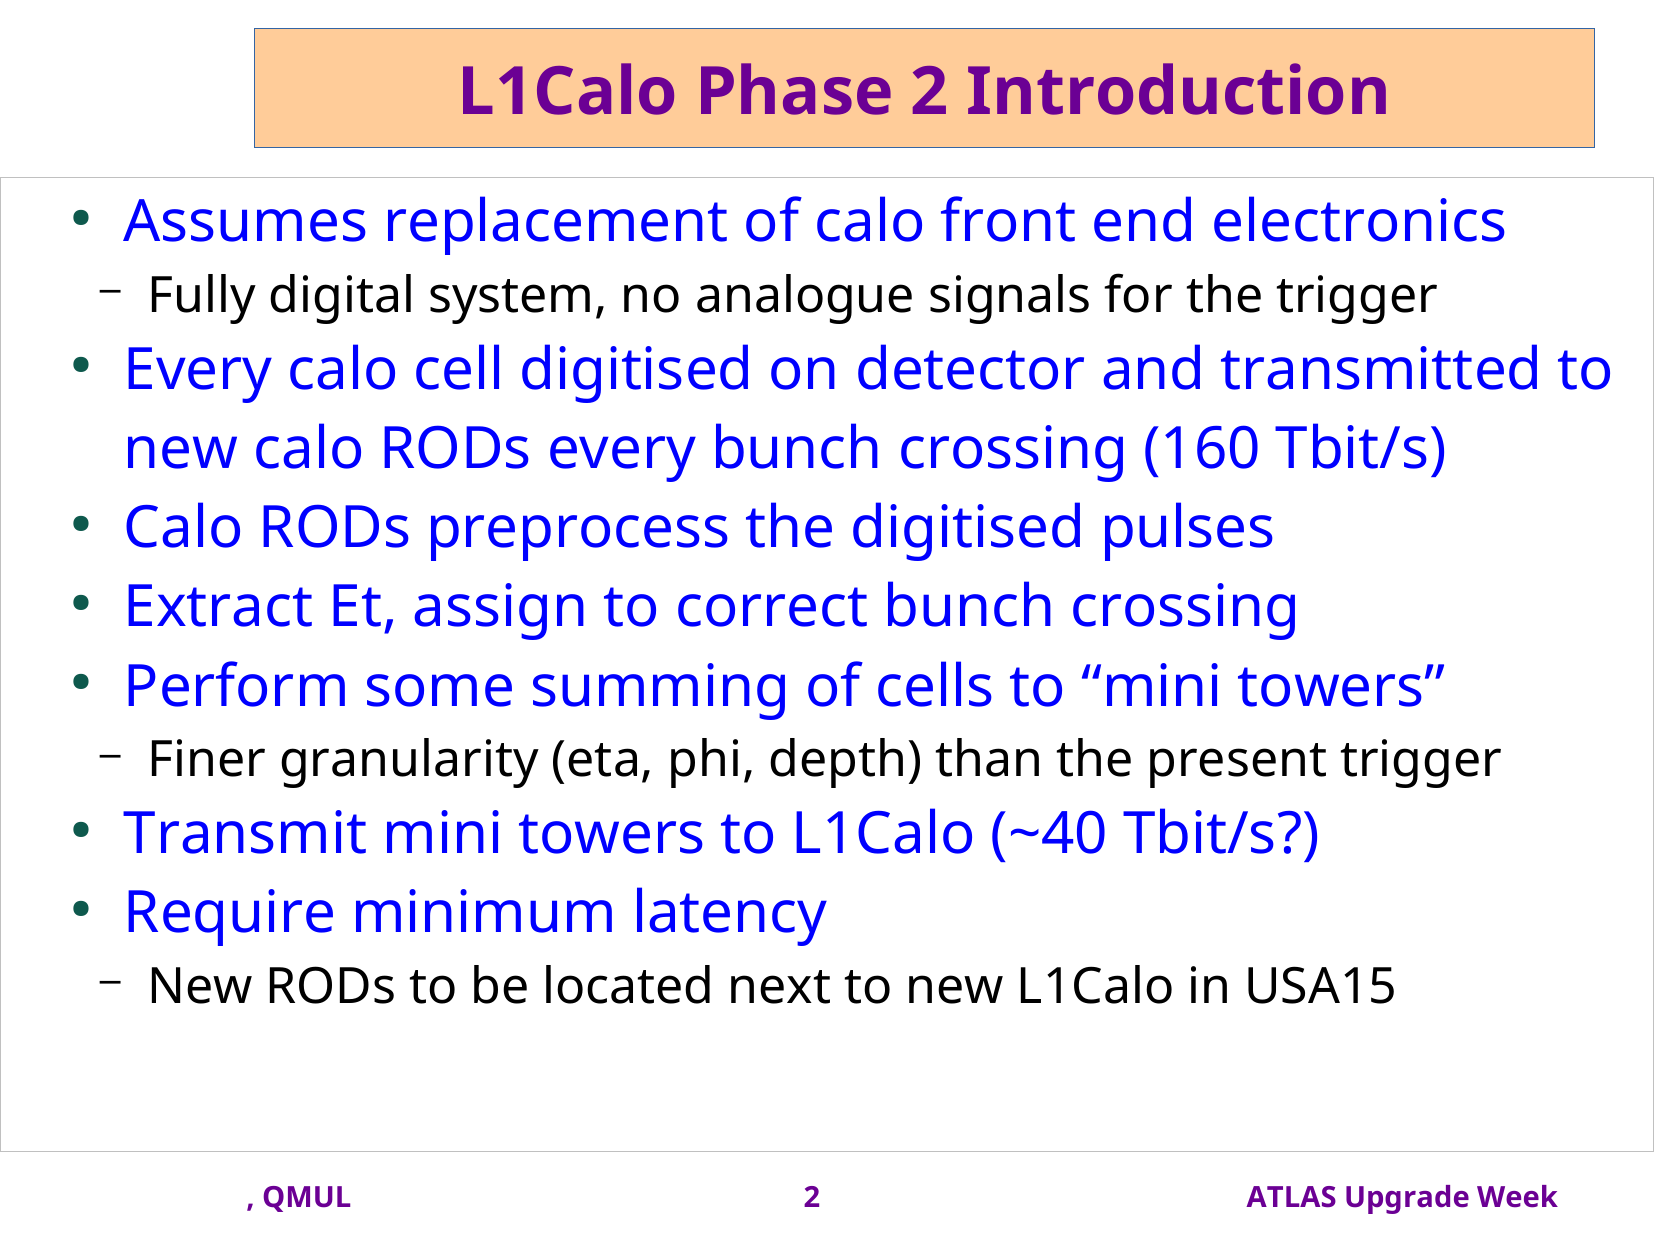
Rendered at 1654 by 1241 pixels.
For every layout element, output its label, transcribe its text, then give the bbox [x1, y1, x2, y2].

title L1Calo Phase 2 Introduction [254, 28, 1595, 148]
list Assumes replacement of calo front end electronics Fully digital system, no analogue signals for the trigger Every calo cell digitised on detector and transmitted to new calo RODs every bunch crossing (160 Tbit/s) Calo RODs preprocess the digitised pulses Extract Et, assign to correct bunch crossing Perform some summing of cells to “mini towers” Finer granularity (eta, phi, depth) than the present trigger Transmit mini towers to L1Calo (~40 Tbit/s?) Require minimum latency New RODs to be located next to new L1Calo in USA15 [52, 179, 1635, 1138]
